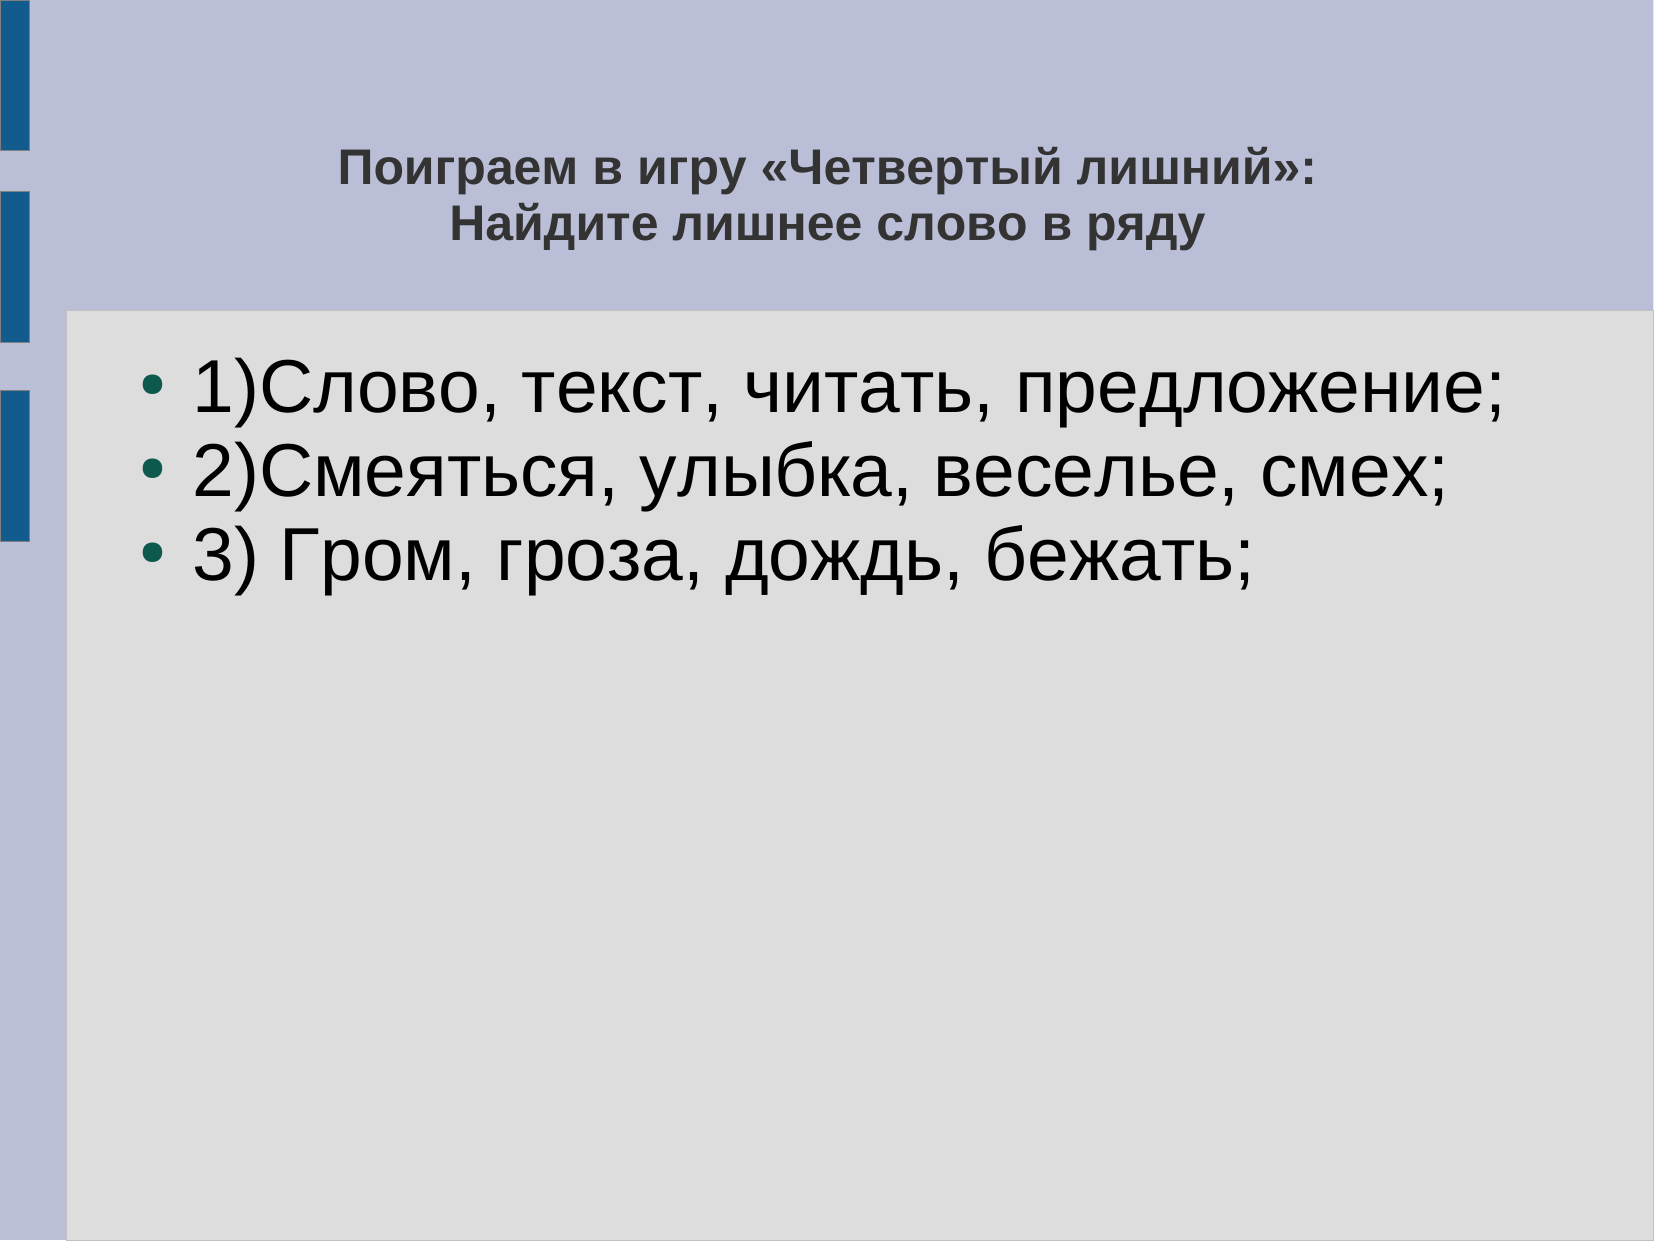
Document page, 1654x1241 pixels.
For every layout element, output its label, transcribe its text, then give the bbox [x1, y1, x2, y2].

list 1)Слово, текст, читать, предложение; 2)Смеяться, улыбка, веселье, смех; 3) Гром, гроза, дождь, бежать; [121, 344, 1534, 1127]
title Поиграем в игру «Четвертый лишний»: Найдите лишнее слово в ряду [121, 91, 1534, 299]
